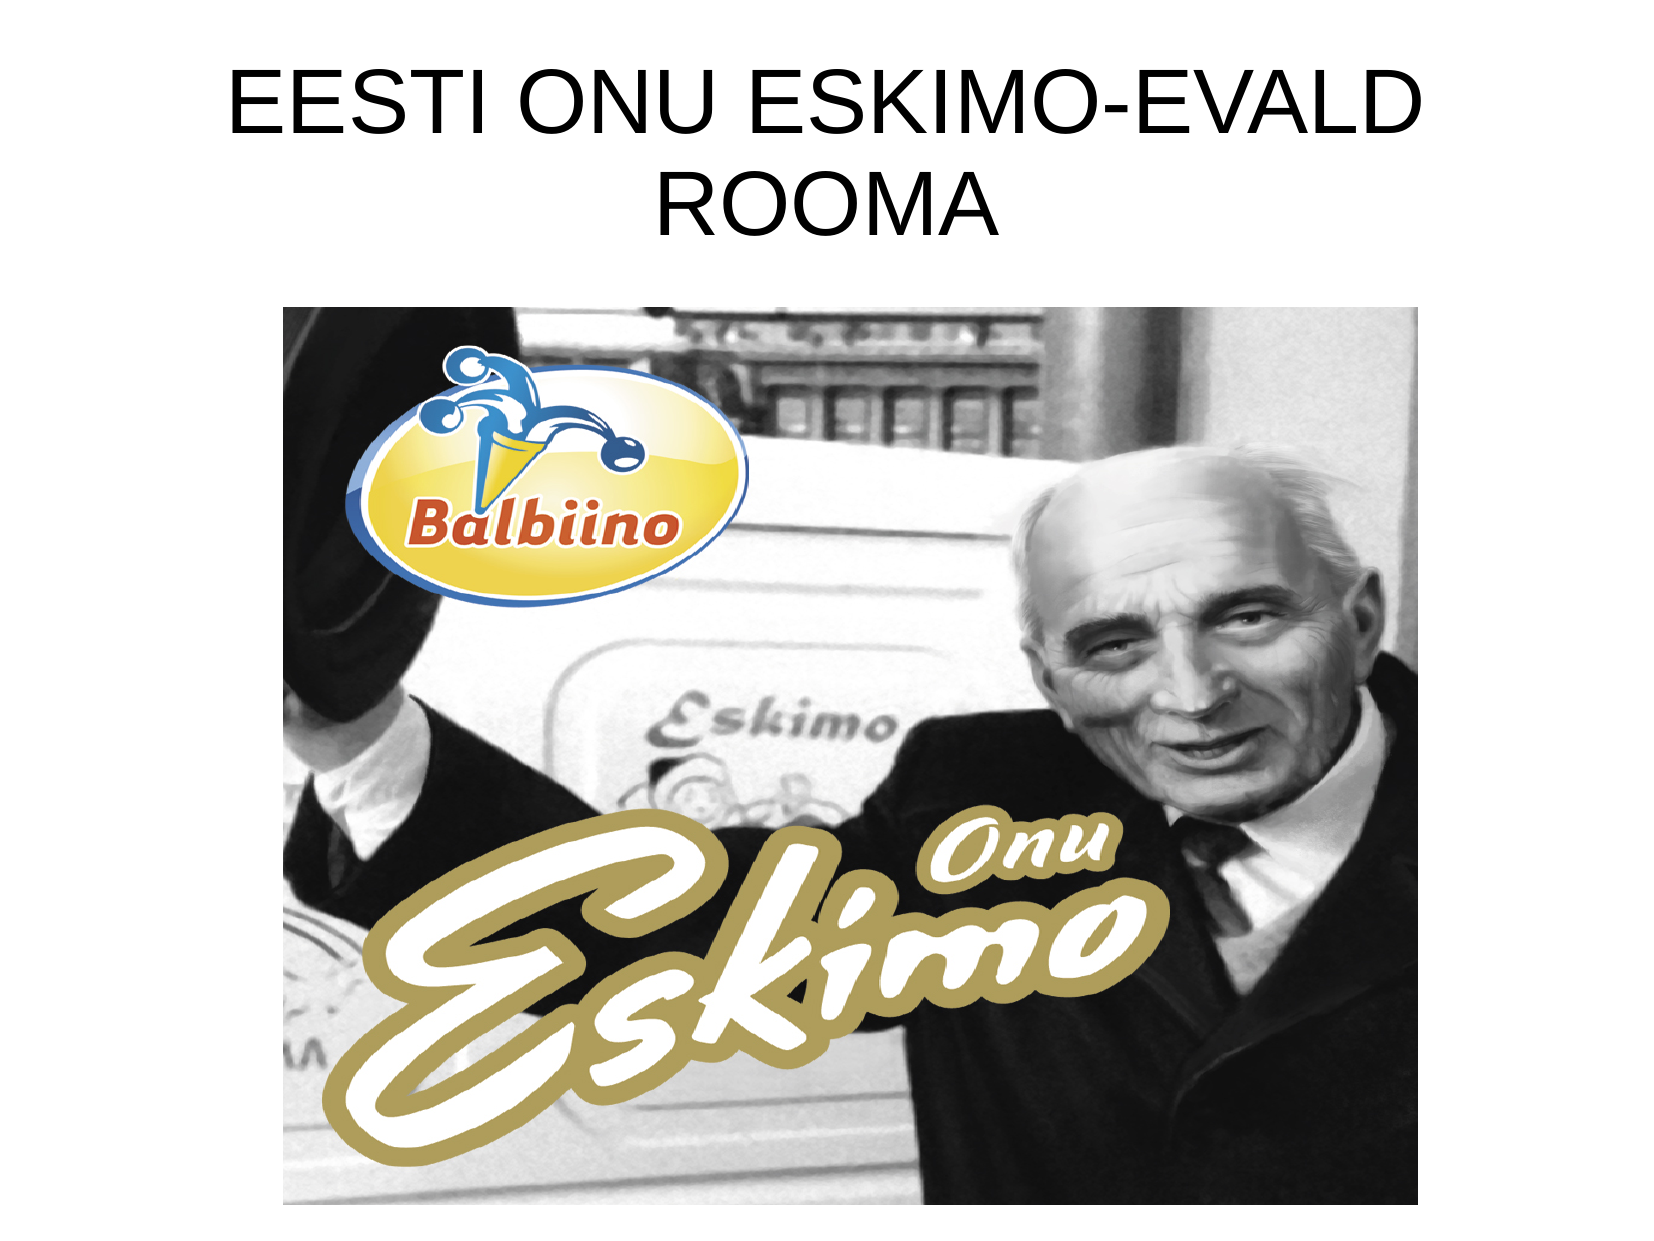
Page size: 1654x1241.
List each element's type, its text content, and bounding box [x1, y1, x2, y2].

title EESTI ONU ESKIMO-EVALD ROOMA [82, 49, 1571, 257]
picture [283, 307, 1418, 1205]
